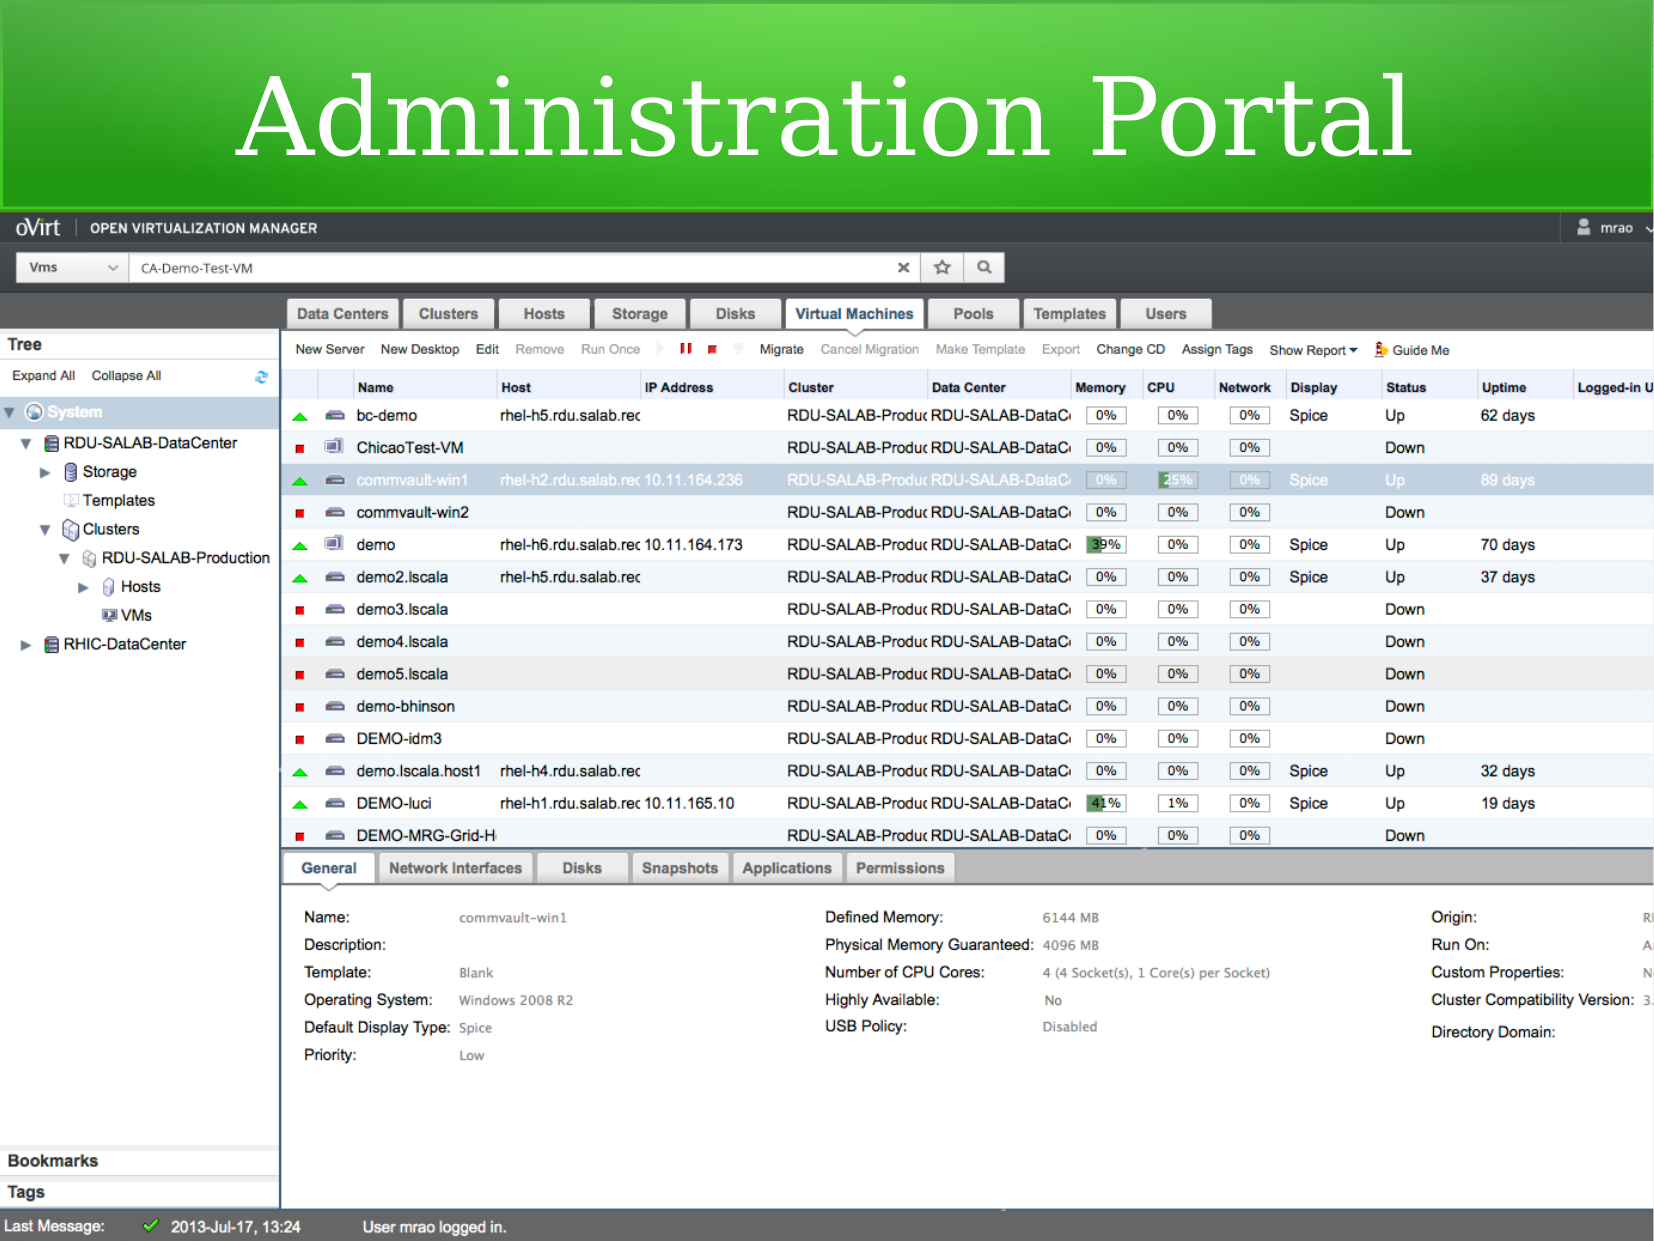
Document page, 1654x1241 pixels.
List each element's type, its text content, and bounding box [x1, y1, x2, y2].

title Administration Portal [82, 47, 1571, 189]
picture [0, 209, 1654, 1241]
